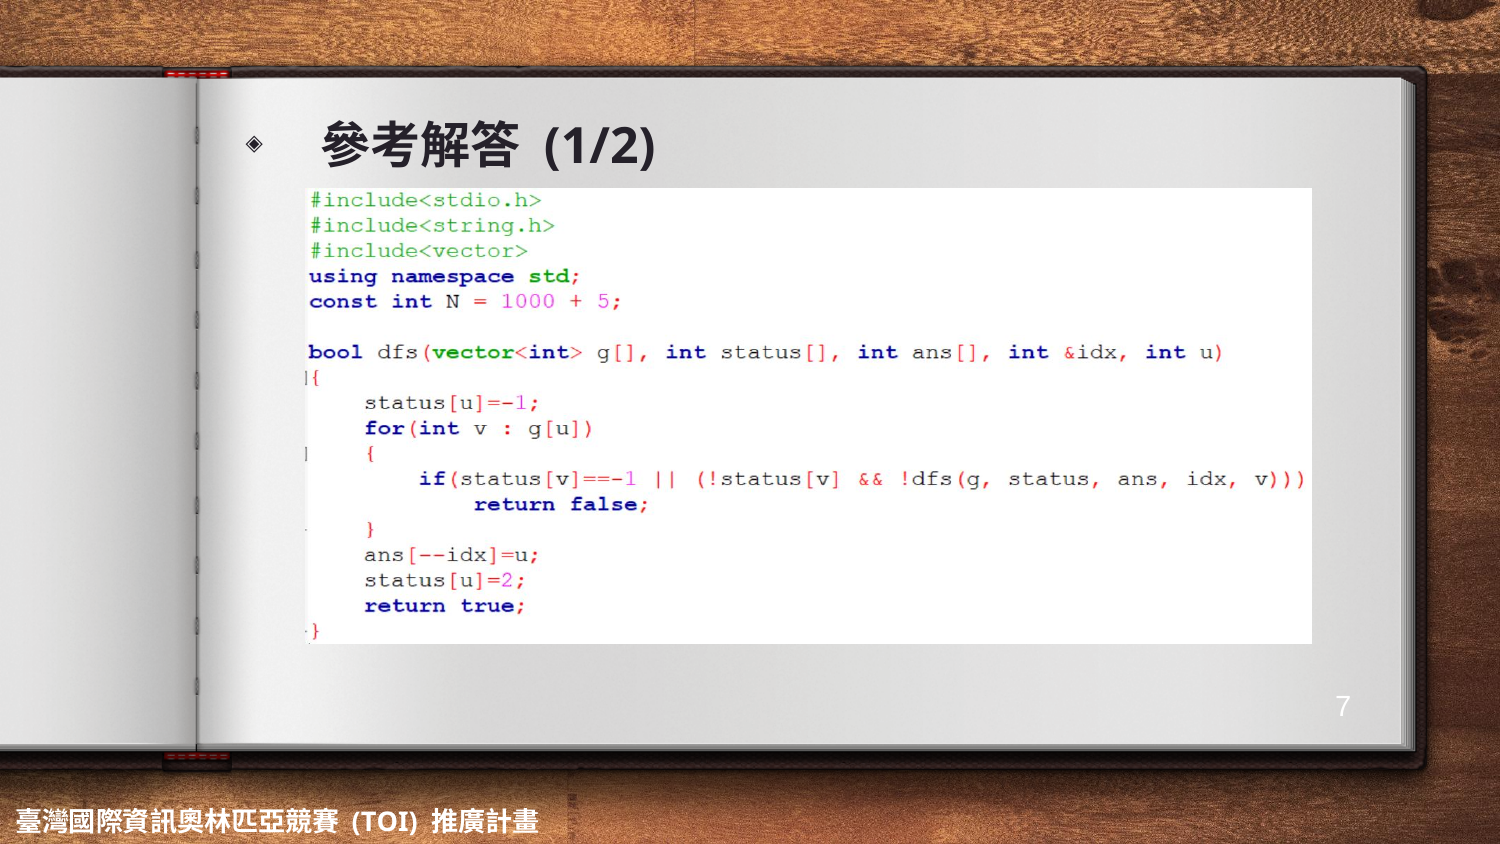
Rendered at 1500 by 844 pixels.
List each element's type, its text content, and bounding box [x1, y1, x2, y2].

text_box 參考解答 (1/2) [230, 98, 1055, 188]
picture [0, 0, 1500, 844]
text_box <編號> [1320, 672, 1386, 737]
